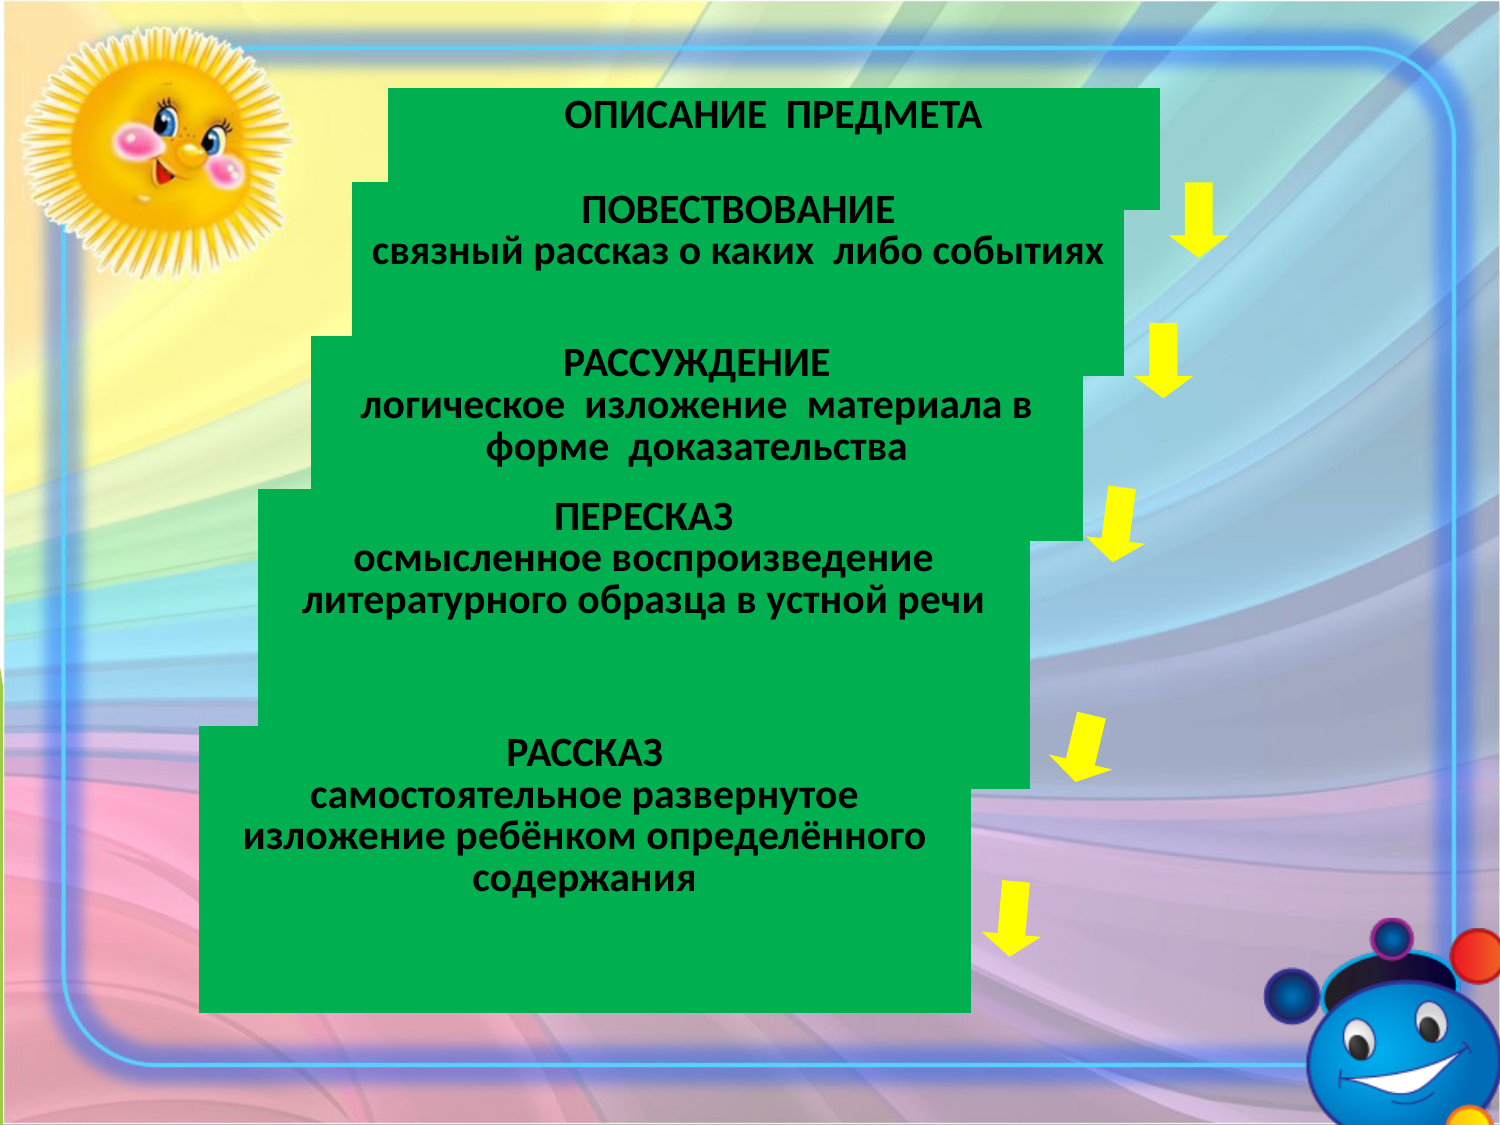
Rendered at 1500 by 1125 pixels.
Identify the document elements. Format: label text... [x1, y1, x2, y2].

text_box РАССУЖДЕНИЕ логическое изложение материала в форме доказательства [312, 338, 1081, 539]
text_box [1091, 487, 1139, 560]
text_box [1139, 324, 1188, 396]
text_box РАССКАЗ самостоятельное развернутое изложение ребёнком определённого содержания [200, 727, 969, 1012]
text_box ПОВЕСТВОВАНИЕ связный рассказ о каких либо событиях [354, 184, 1123, 374]
text_box ОПИСАНИЕ ПРЕДМЕТА [389, 89, 1158, 209]
text_box ПЕРЕСКАЗ осмысленное воспроизведение литературного образца в устной речи [259, 491, 1028, 787]
text_box [987, 882, 1035, 955]
picture [3, 0, 1500, 1125]
text_box [1055, 714, 1105, 780]
text_box [1175, 184, 1223, 256]
